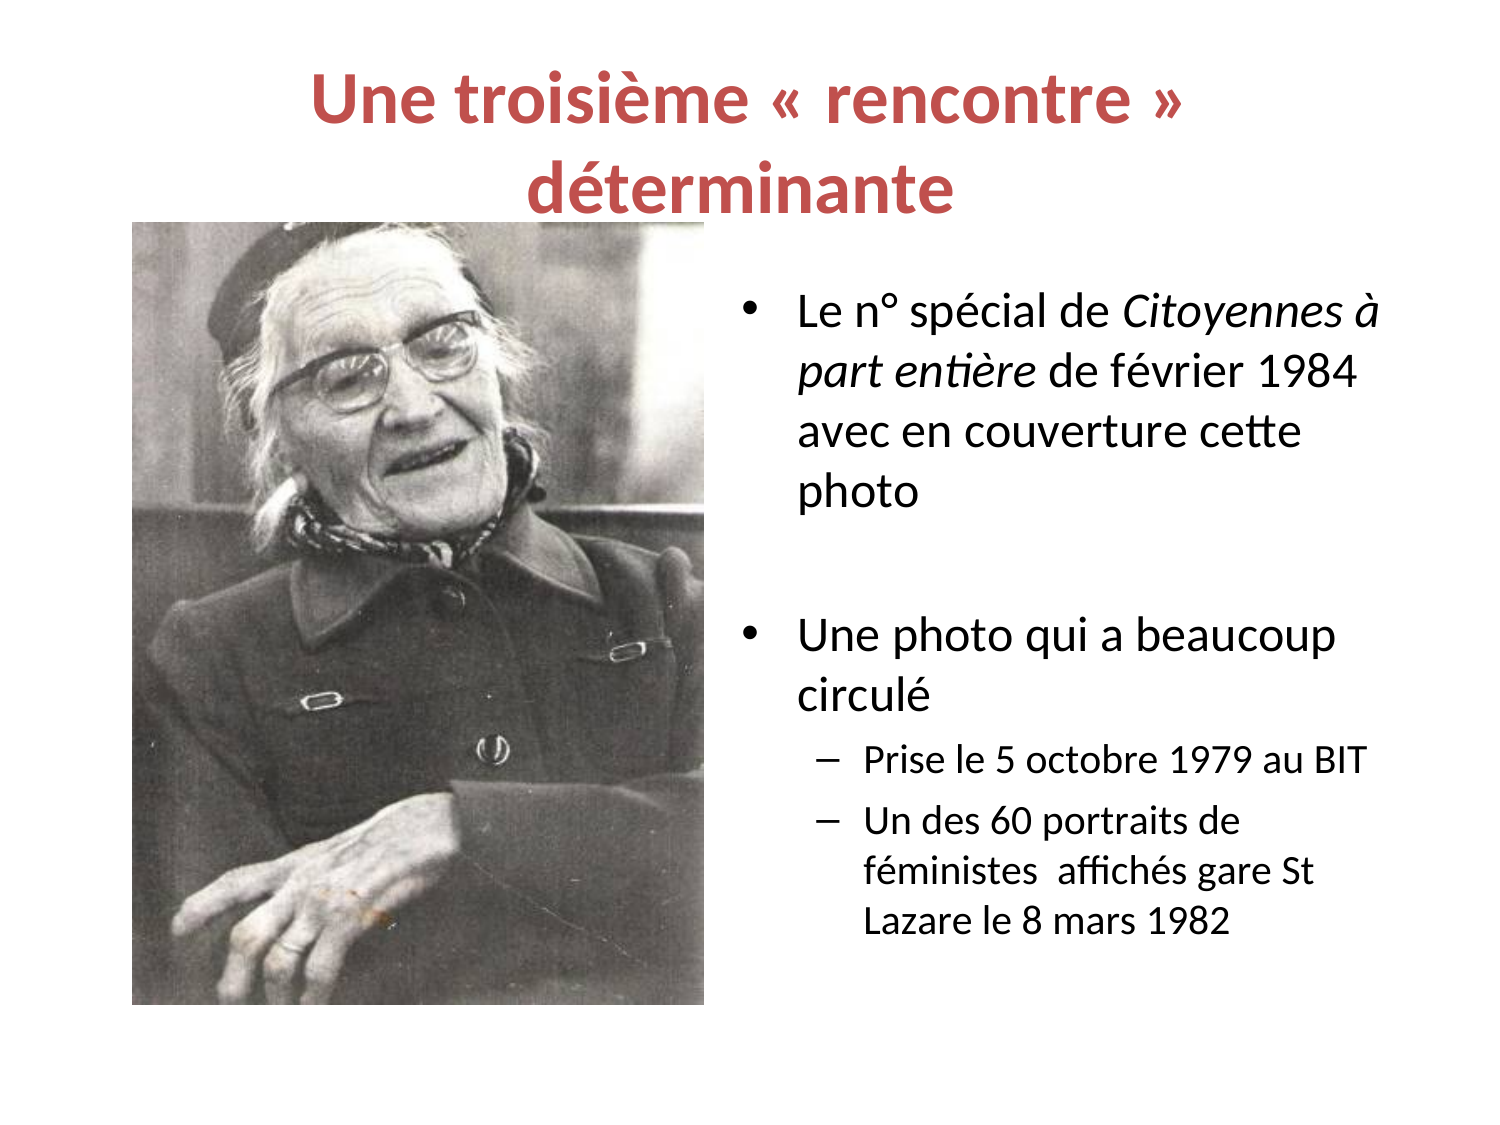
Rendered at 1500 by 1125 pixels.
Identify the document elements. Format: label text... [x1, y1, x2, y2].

picture [132, 222, 704, 1005]
list Le n° spécial de Citoyennes à part entière de février 1984 avec en couverture cette photo Une photo qui a beaucoup circulé Prise le 5 octobre 1979 au BIT Un des 60 portraits de féministes affichés gare St Lazare le 8 mars 1982 [726, 269, 1425, 1005]
title Une troisième « rencontre » déterminante [75, 45, 1426, 233]
